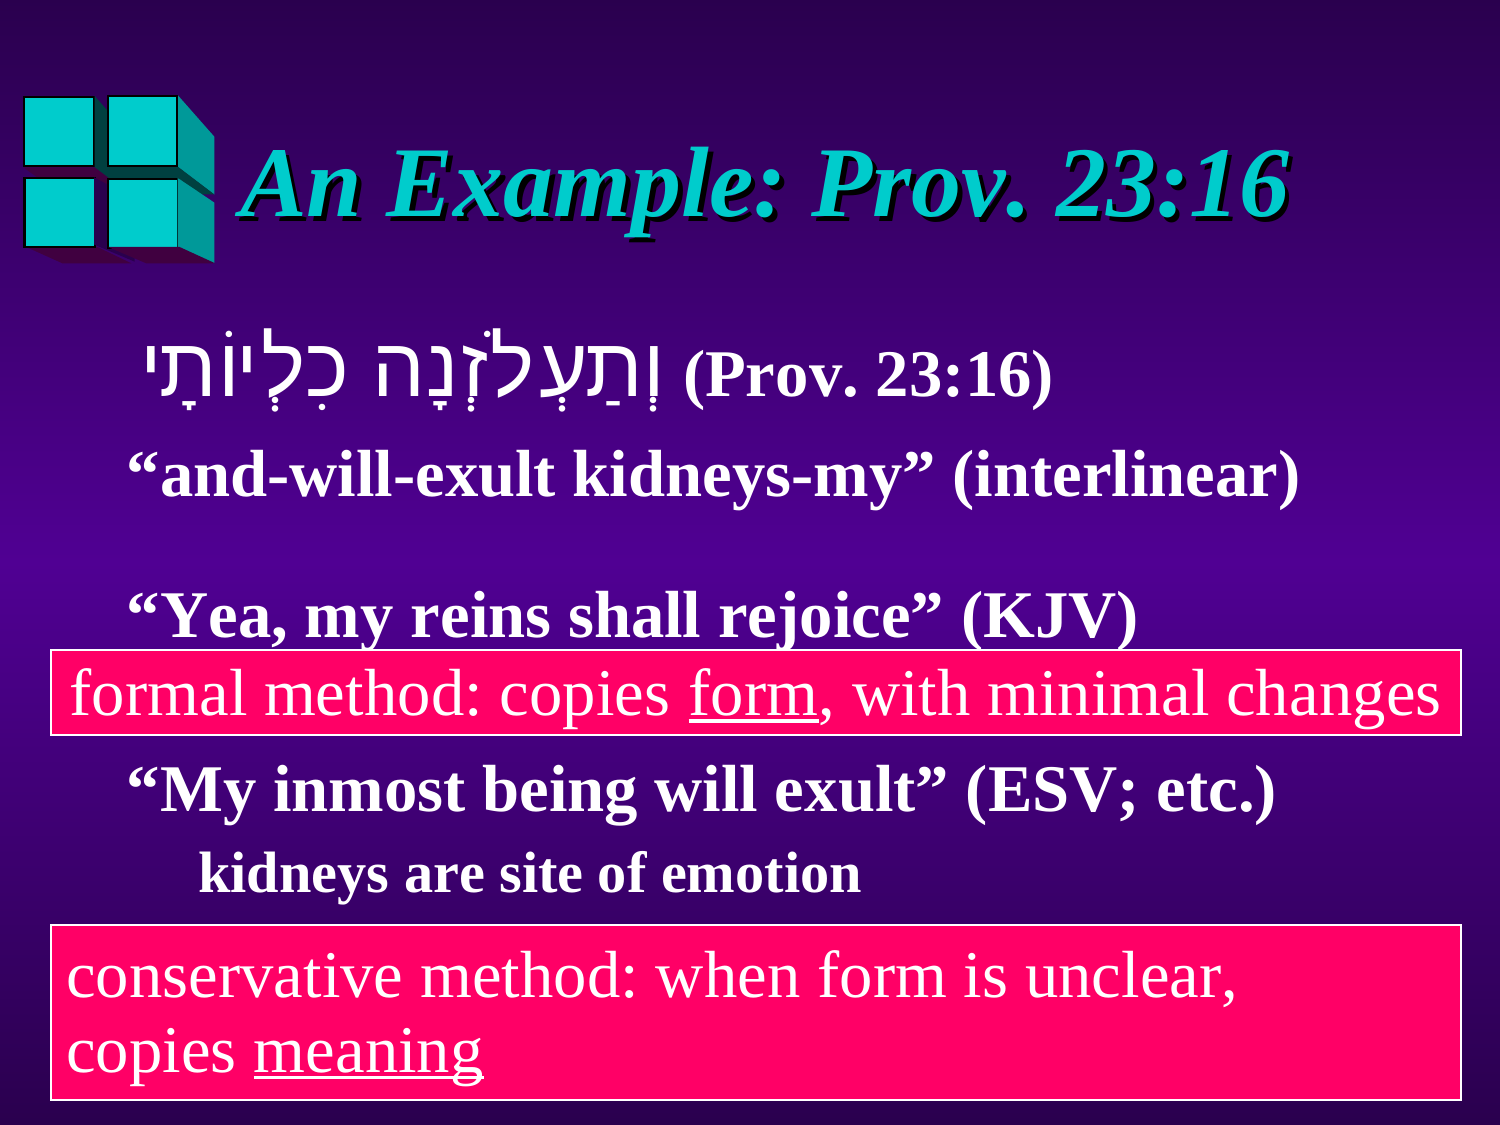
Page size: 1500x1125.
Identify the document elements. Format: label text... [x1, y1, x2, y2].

list וְתַעְלֹזְנָה כִלְיוֹתָי (Prov. 23:16) “and-will-exult kidneys-my” (interlinear) “Yea, my reins shall rejoice” (KJV) “My inmost being will exult” (ESV; etc.) kidneys are site of emotion [112, 299, 1438, 650]
list וְתַעְלֹזְנָה כִלְיוֹתָי (Prov. 23:16) “and-will-exult kidneys-my” (interlinear) “Yea, my reins shall rejoice” (KJV) “My inmost being will exult” (ESV; etc.) kidneys are site of emotion [112, 736, 1438, 924]
text_box conservative method: when form is unclear, copies meaning [50, 924, 1462, 1101]
title An Example: Prov. 23:16 [224, 78, 1388, 288]
text_box formal method: copies form, with minimal changes [50, 650, 1462, 736]
